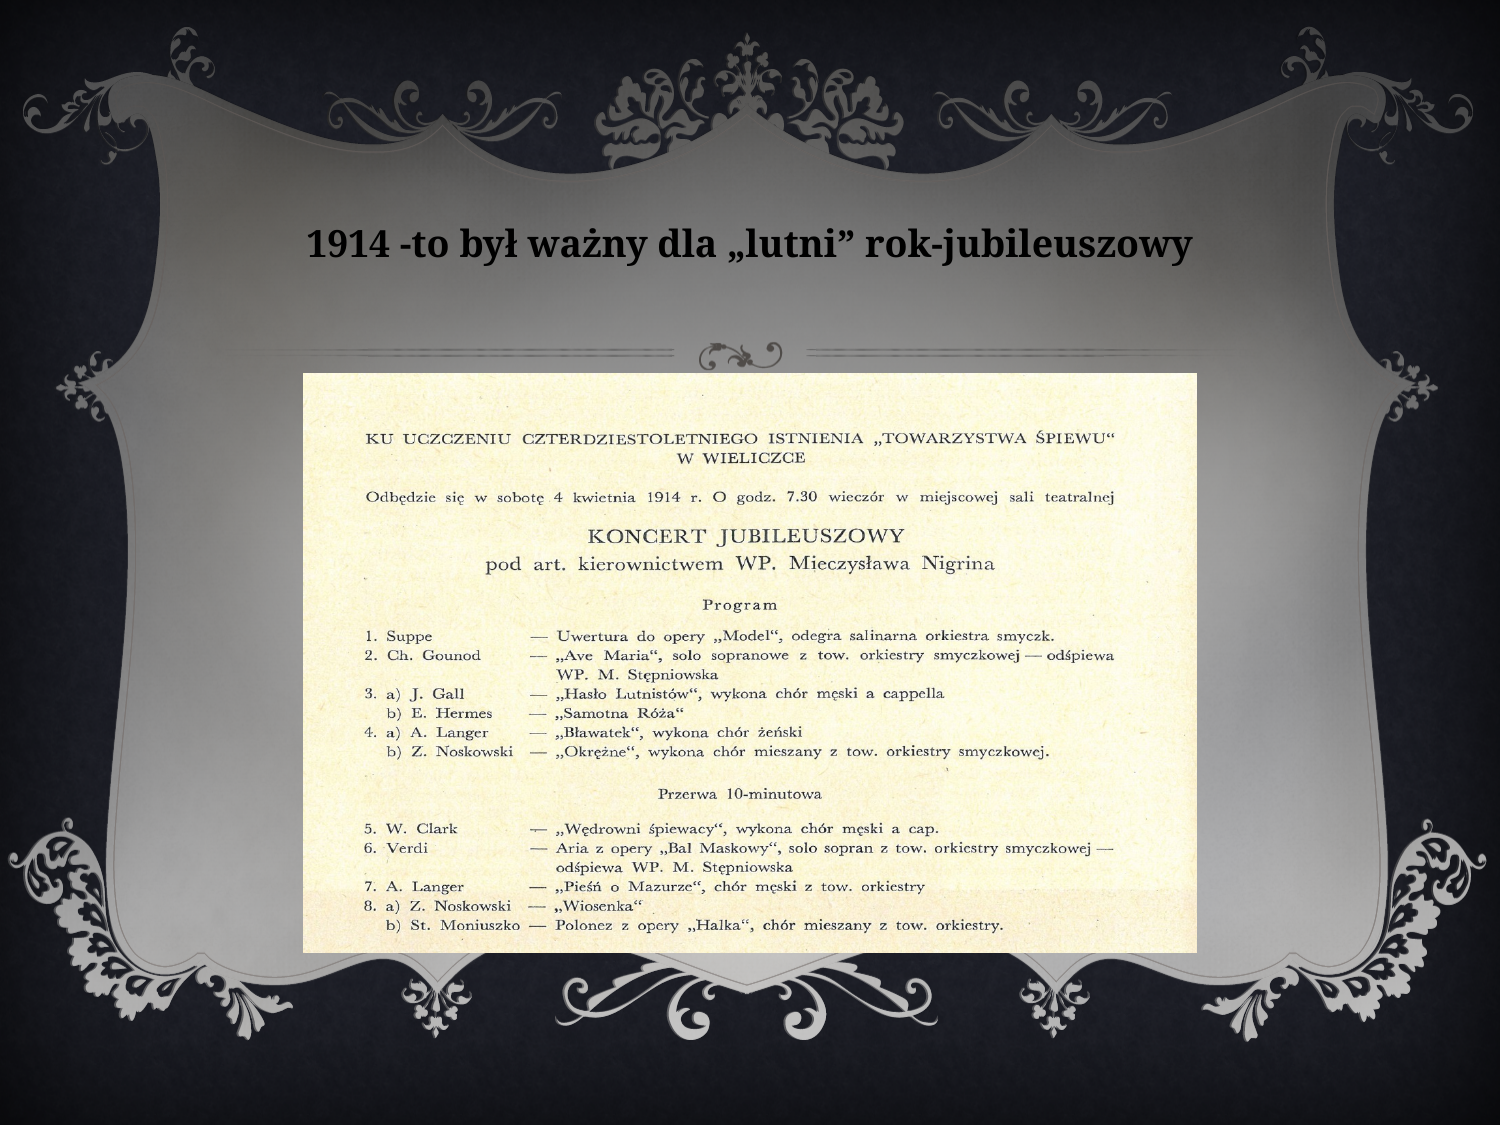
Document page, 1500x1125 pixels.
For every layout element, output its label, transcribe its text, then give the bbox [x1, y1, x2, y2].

picture [0, 0, 1500, 1125]
title 1914 -to był ważny dla „lutni” rok-jubileuszowy [225, 212, 1275, 325]
